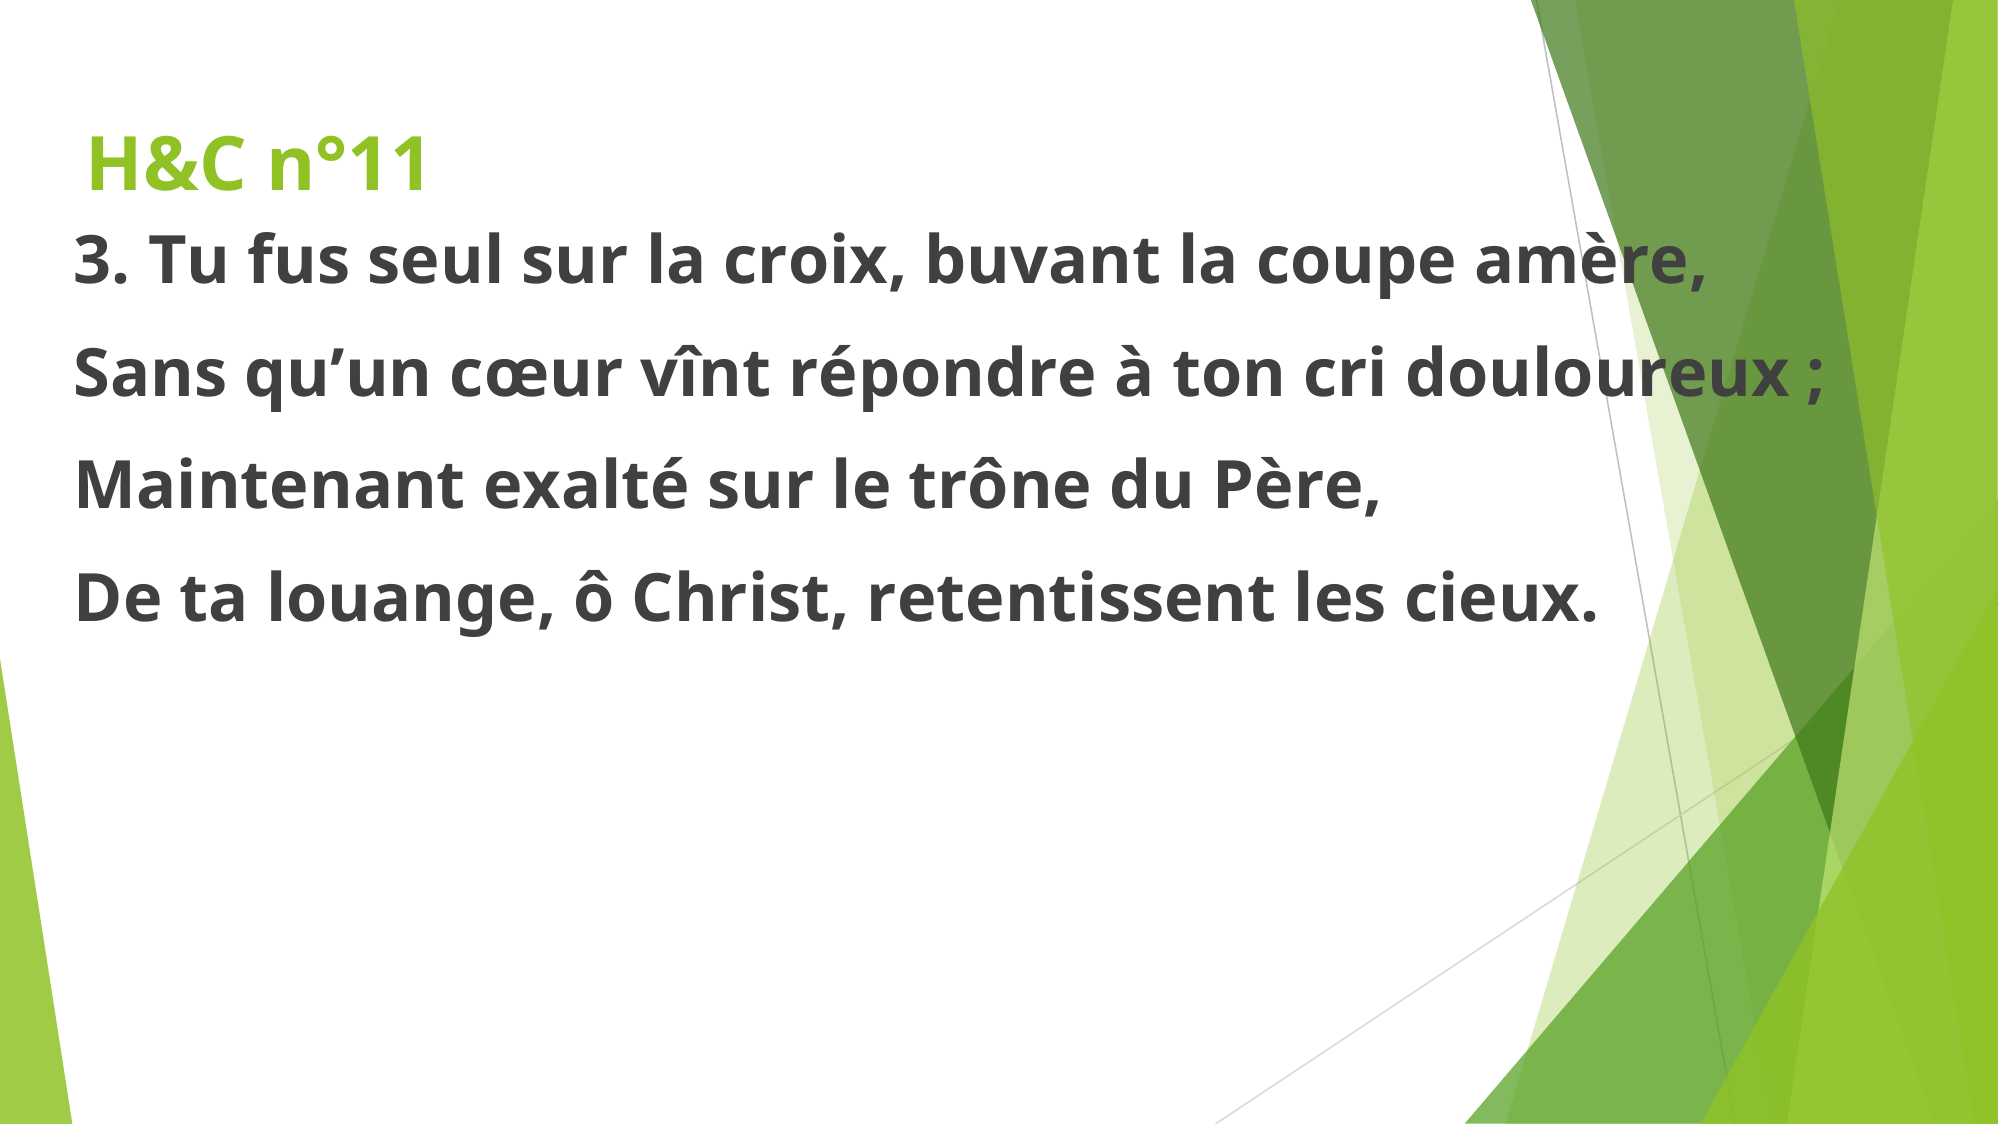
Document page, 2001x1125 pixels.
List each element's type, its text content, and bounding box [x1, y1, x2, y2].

text_box 3. Tu fus seul sur la croix, buvant la coupe amère, Sans qu’un cœur vînt répondre à ton cri douloureux ; Maintenant exalté sur le trône du Père, De ta louange, ô Christ, retentissent les cieux. [59, 197, 1985, 1075]
text_box H&C n°11 [70, 107, 497, 197]
